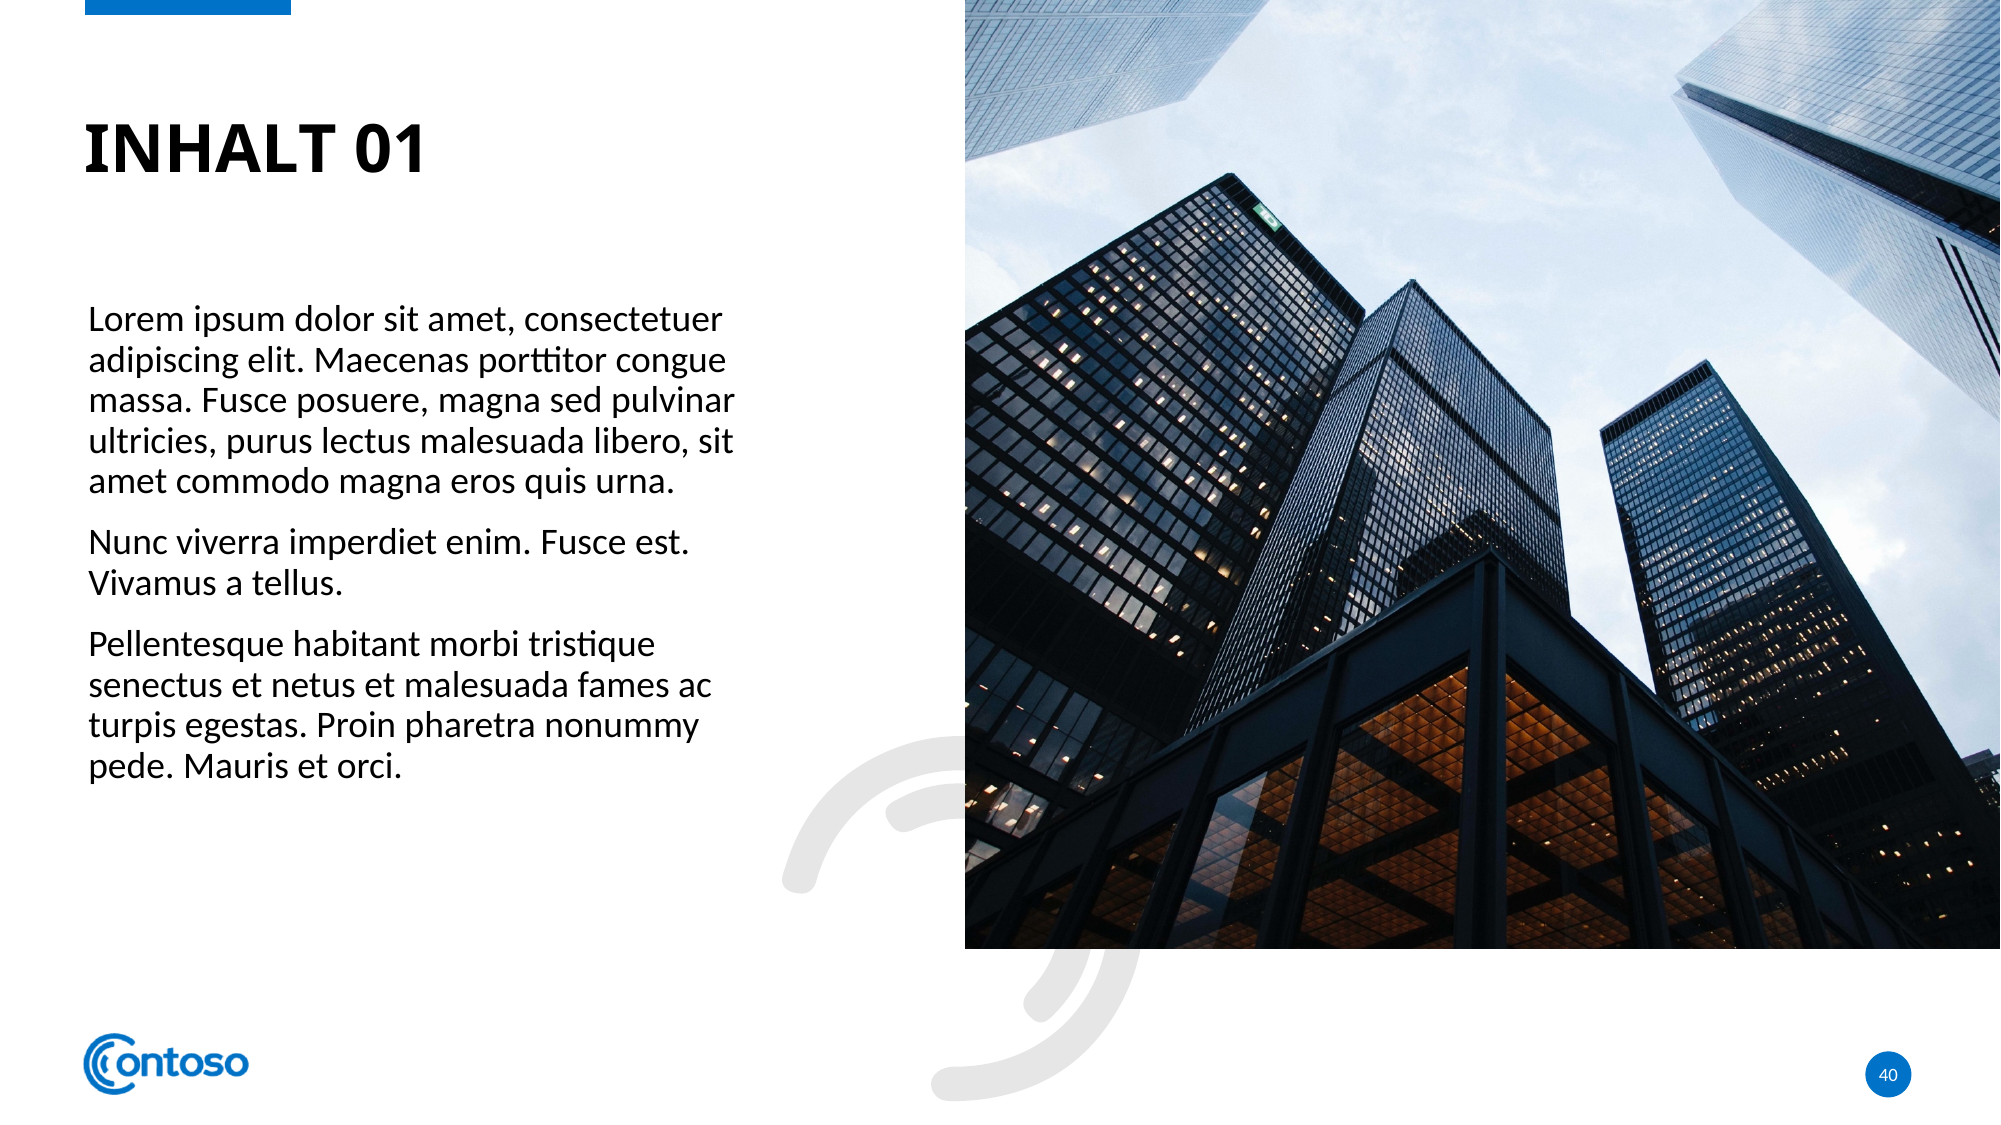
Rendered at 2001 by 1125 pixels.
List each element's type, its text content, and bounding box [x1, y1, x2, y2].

list Lorem ipsum dolor sit amet, consectetuer adipiscing elit. Maecenas porttitor congue massa. Fusce posuere, magna sed pulvinar ultricies, purus lectus malesuada libero, sit amet commodo magna eros quis urna. Nunc viverra imperdiet enim. Fusce est. Vivamus a tellus. Pellentesque habitant morbi tristique senectus et netus et malesuada fames ac turpis egestas. Proin pharetra nonummy pede. Mauris et orci. [88, 300, 744, 1014]
text_box [1864, 1059, 1913, 1090]
picture [965, 0, 2000, 949]
title Inhalt 01 [84, 81, 895, 300]
